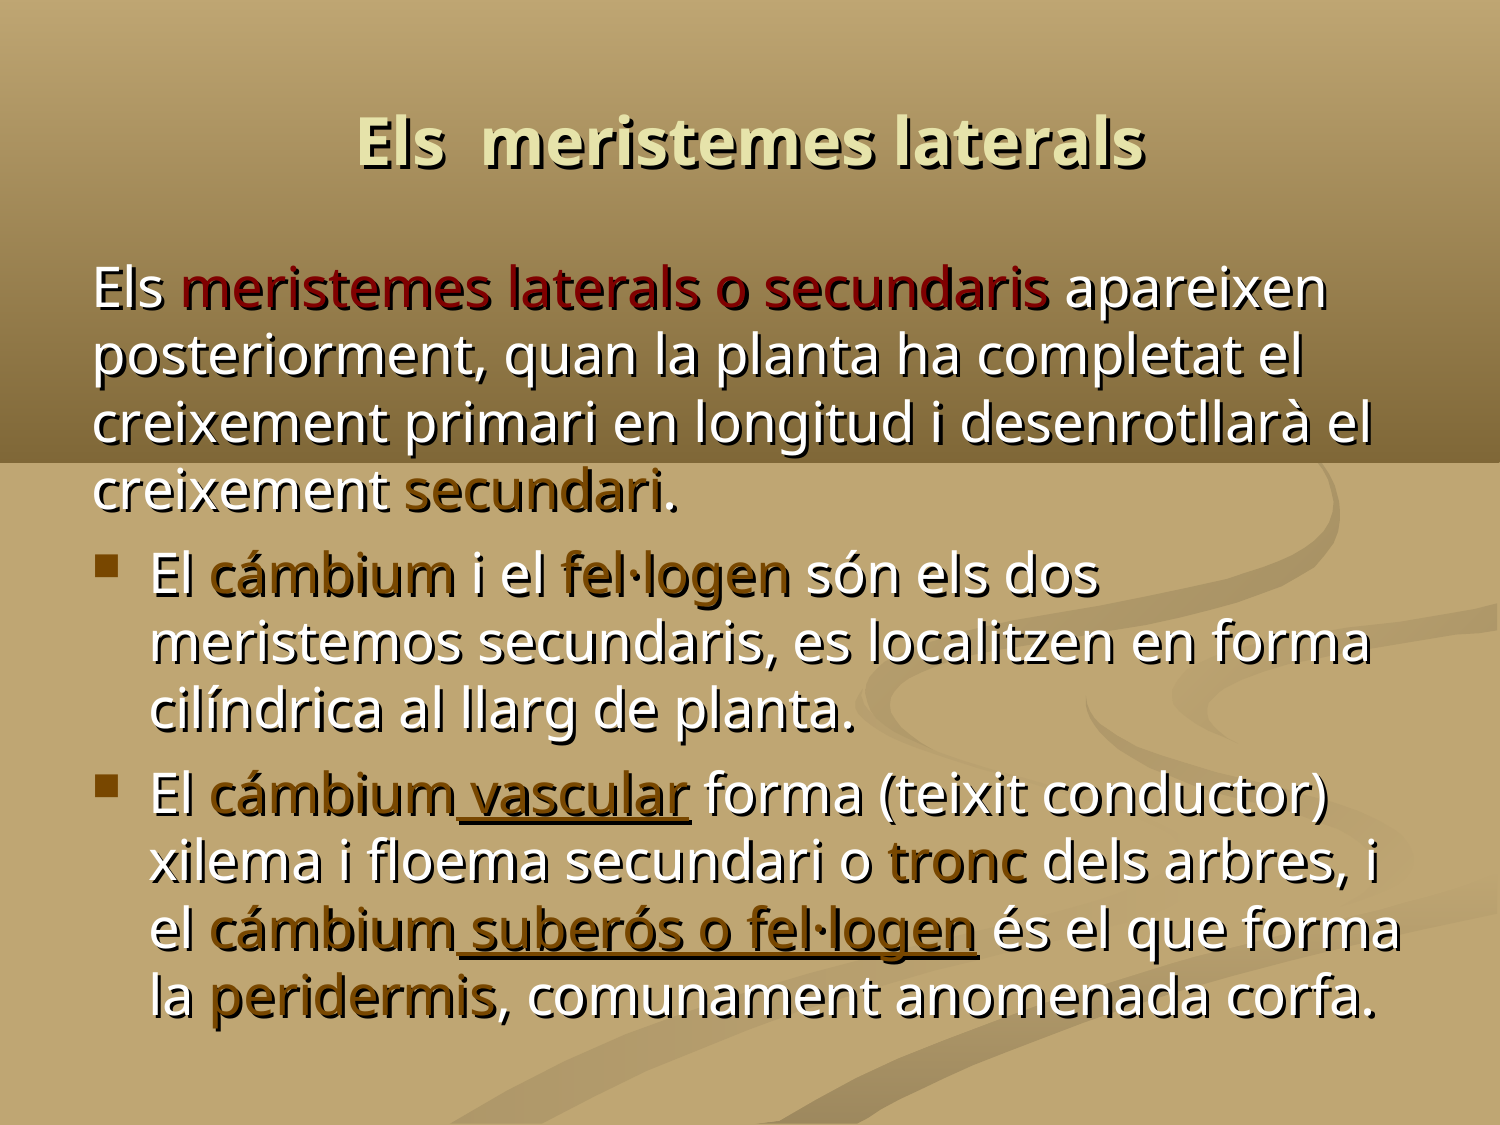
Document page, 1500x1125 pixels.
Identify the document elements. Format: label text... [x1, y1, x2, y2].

list Els meristemes laterals o secundaris apareixen posteriorment, quan la planta ha completat el creixement primari en longitud i desenrotllarà el creixement secundari. El cámbium i el fel·logen són els dos meristemos secundaris, es localitzen en forma cilíndrica al llarg de planta. El cámbium vascular forma (teixit conductor) xilema i floema secundari o tronc dels arbres, i el cámbium suberós o fel·logen és el que forma la peridermis, comunament anomenada corfa. [76, 243, 1427, 1035]
title Els meristemes laterals [75, 45, 1426, 233]
